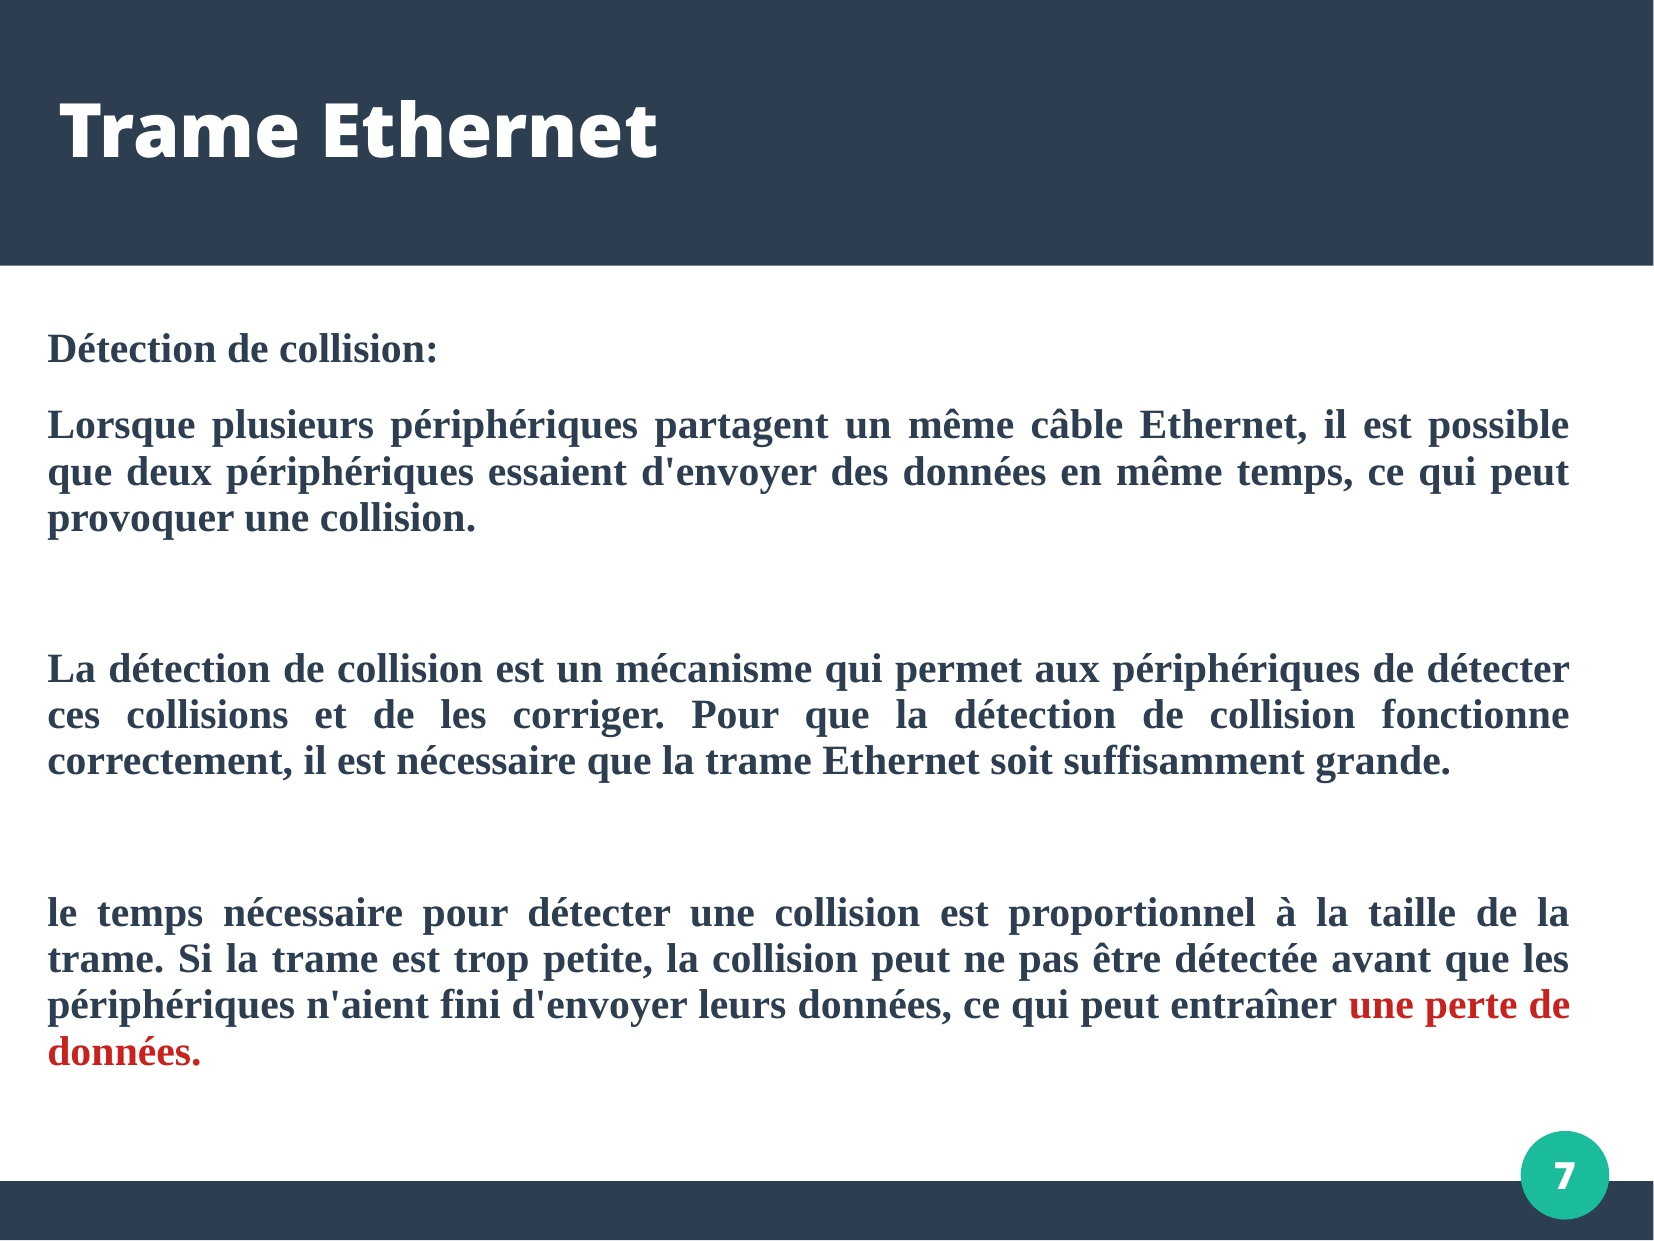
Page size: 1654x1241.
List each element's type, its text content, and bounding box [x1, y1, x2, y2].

text_box Détection de collision: Lorsque plusieurs périphériques partagent un même câble Ethernet, il est possible que deux périphériques essaient d'envoyer des données en même temps, ce qui peut provoquer une collision. La détection de collision est un mécanisme qui permet aux périphériques de détecter ces collisions et de les corriger. Pour que la détection de collision fonctionne correctement, il est nécessaire que la trame Ethernet soit suffisamment grande. le temps nécessaire pour détecter une collision est proportionnel à la taille de la trame. Si la trame est trop petite, la collision peut ne pas être détectée avant que les périphériques n'aient fini d'envoyer leurs données, ce qui peut entraîner une perte de données. [47, 325, 1571, 1075]
title Trame Ethernet [59, 49, 1595, 207]
